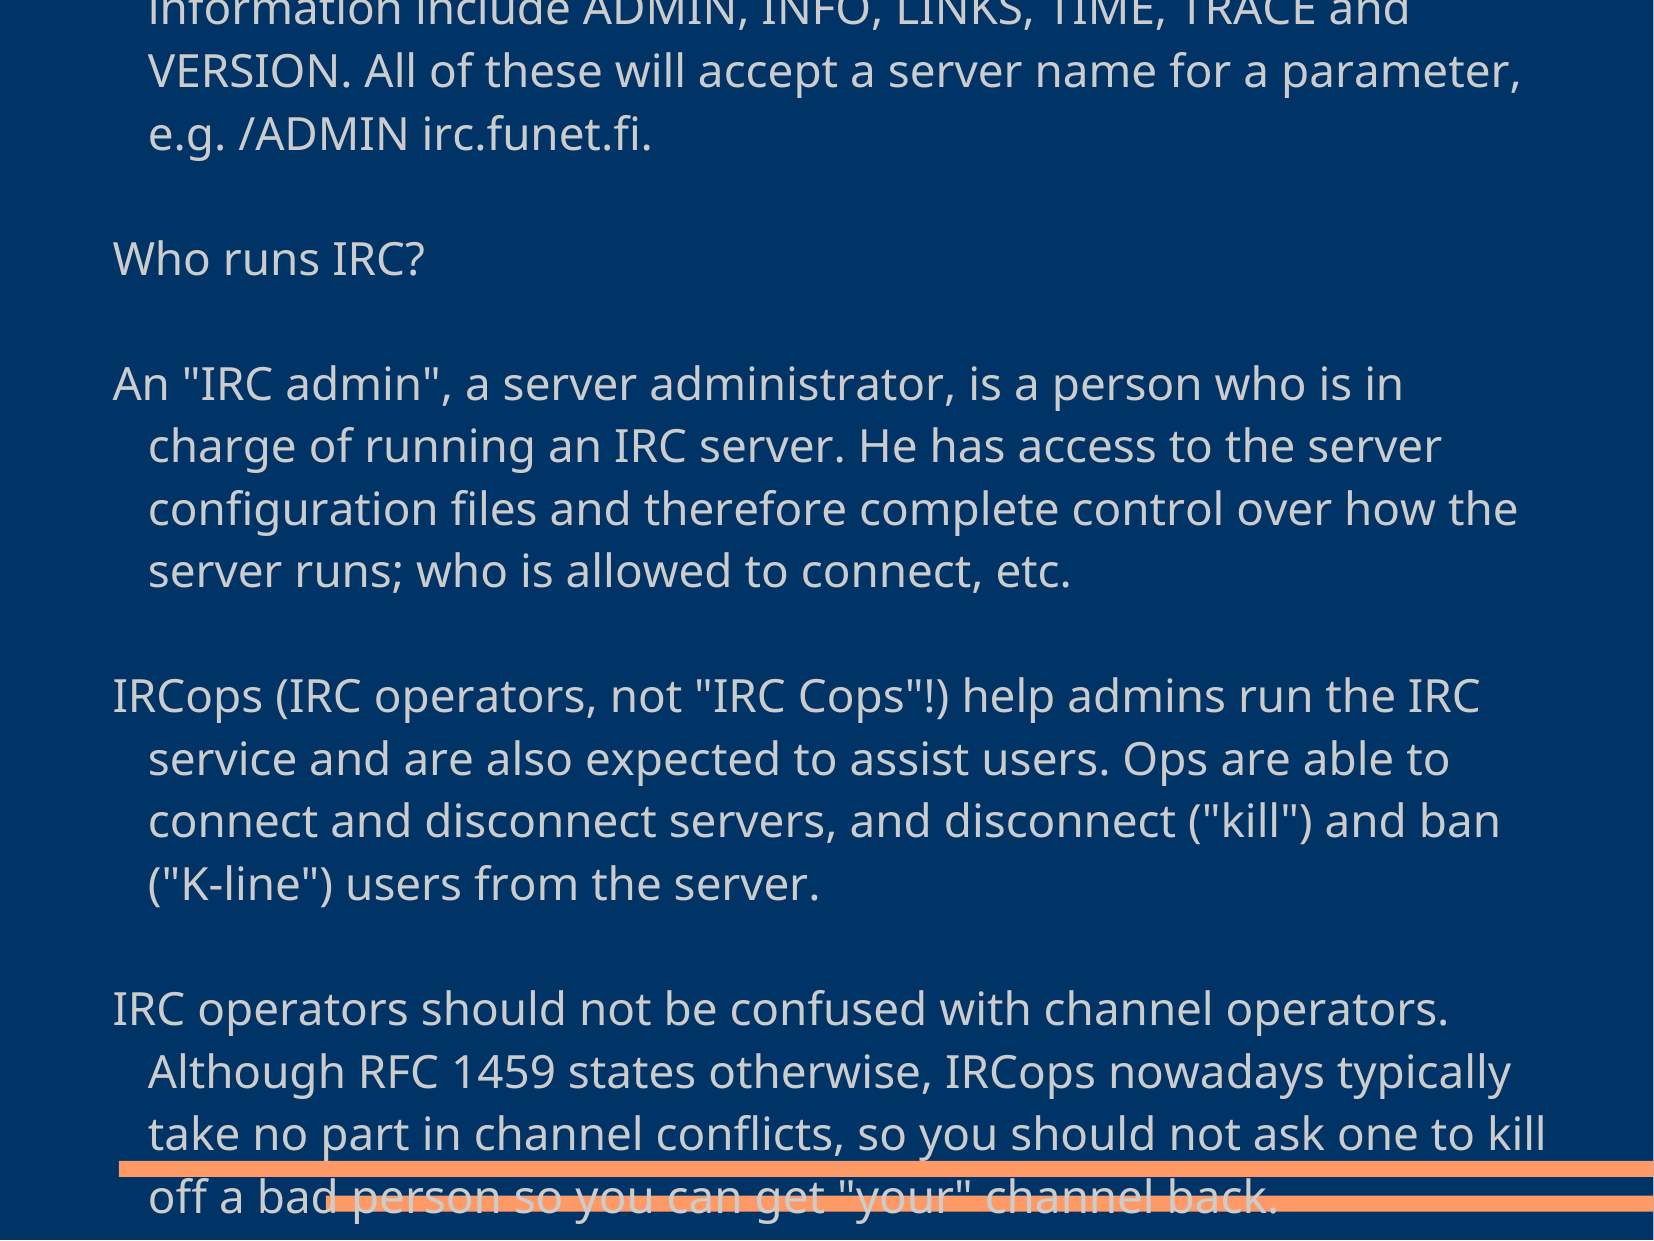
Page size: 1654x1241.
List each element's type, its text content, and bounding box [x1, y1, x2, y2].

subtitle Other commands that will provide you with server-related information include ADMIN, INFO, LINKS, TIME, TRACE and VERSION. All of these will accept a server name for a parameter, e.g. /ADMIN irc.funet.fi. Who runs IRC? An "IRC admin", a server administrator, is a person who is in charge of running an IRC server. He has access to the server configuration files and therefore complete control over how the server runs; who is allowed to connect, etc. IRCops (IRC operators, not "IRC Cops"!) help admins run the IRC service and are also expected to assist users. Ops are able to connect and disconnect servers, and disconnect ("kill") and ban ("K-line") users from the server. IRC operators should not be confused with channel operators. Although RFC 1459 states otherwise, IRCops nowadays typically take no part in channel conflicts, so you should not ask one to kill off a bad person so you can get "your" channel back. [112, 75, 1552, 1191]
